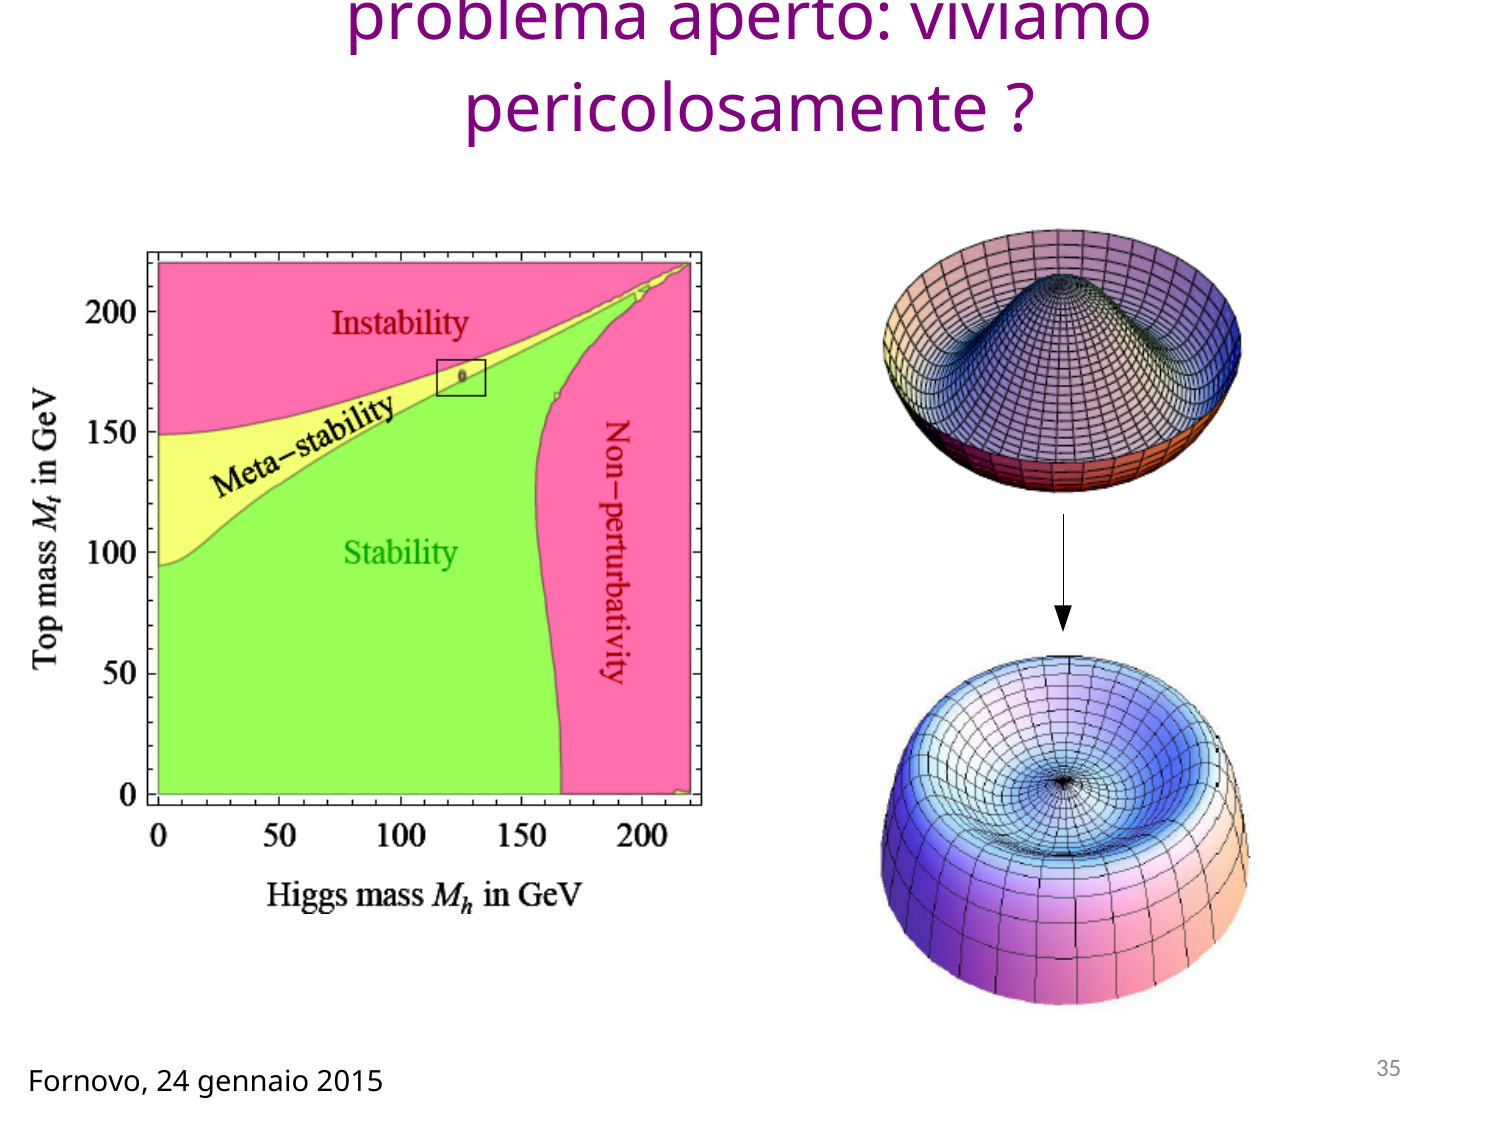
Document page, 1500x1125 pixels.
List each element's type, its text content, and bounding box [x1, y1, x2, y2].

picture [852, 213, 1271, 511]
picture [862, 640, 1263, 1040]
text_box problema aperto: viviamo pericolosamente ? [41, 0, 1459, 119]
text_box <numero> [1074, 1042, 1417, 1095]
picture [14, 211, 751, 914]
